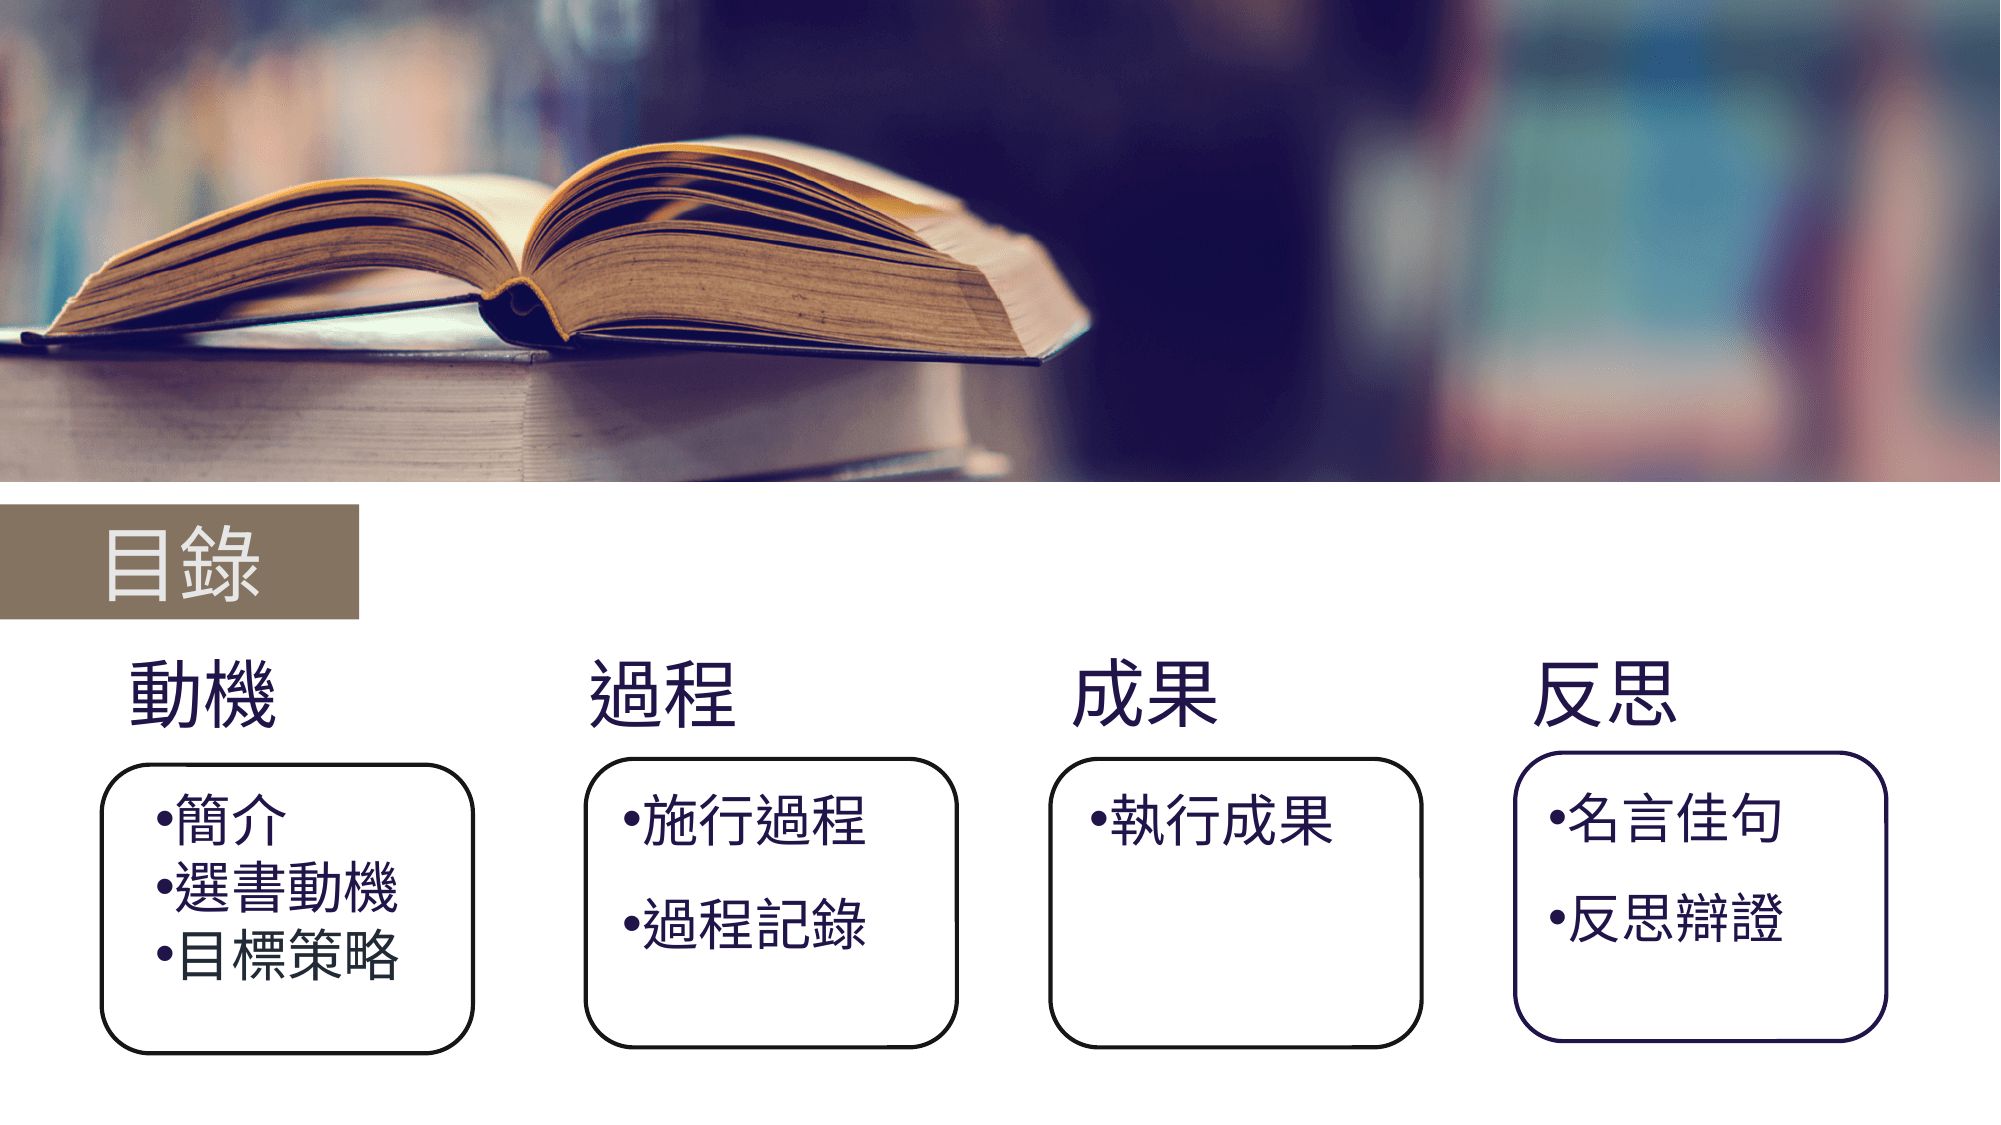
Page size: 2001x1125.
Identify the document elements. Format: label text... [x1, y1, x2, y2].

text_box 執行成果 [1069, 777, 1407, 860]
text_box 過程 [573, 639, 756, 745]
text_box 簡介 選書動機 目標策略 [135, 777, 470, 995]
text_box 簡介 選書動機 目標策略 [461, 777, 478, 995]
text_box 施行過程 過程記錄 [602, 777, 940, 965]
text_box 目錄 [0, 504, 360, 620]
text_box 名言佳句 反思辯證 [1527, 777, 1865, 958]
text_box 反思 [1515, 638, 1697, 744]
text_box 動機 [113, 639, 296, 745]
text_box 成果 [1055, 638, 1238, 744]
picture [0, 0, 2000, 483]
